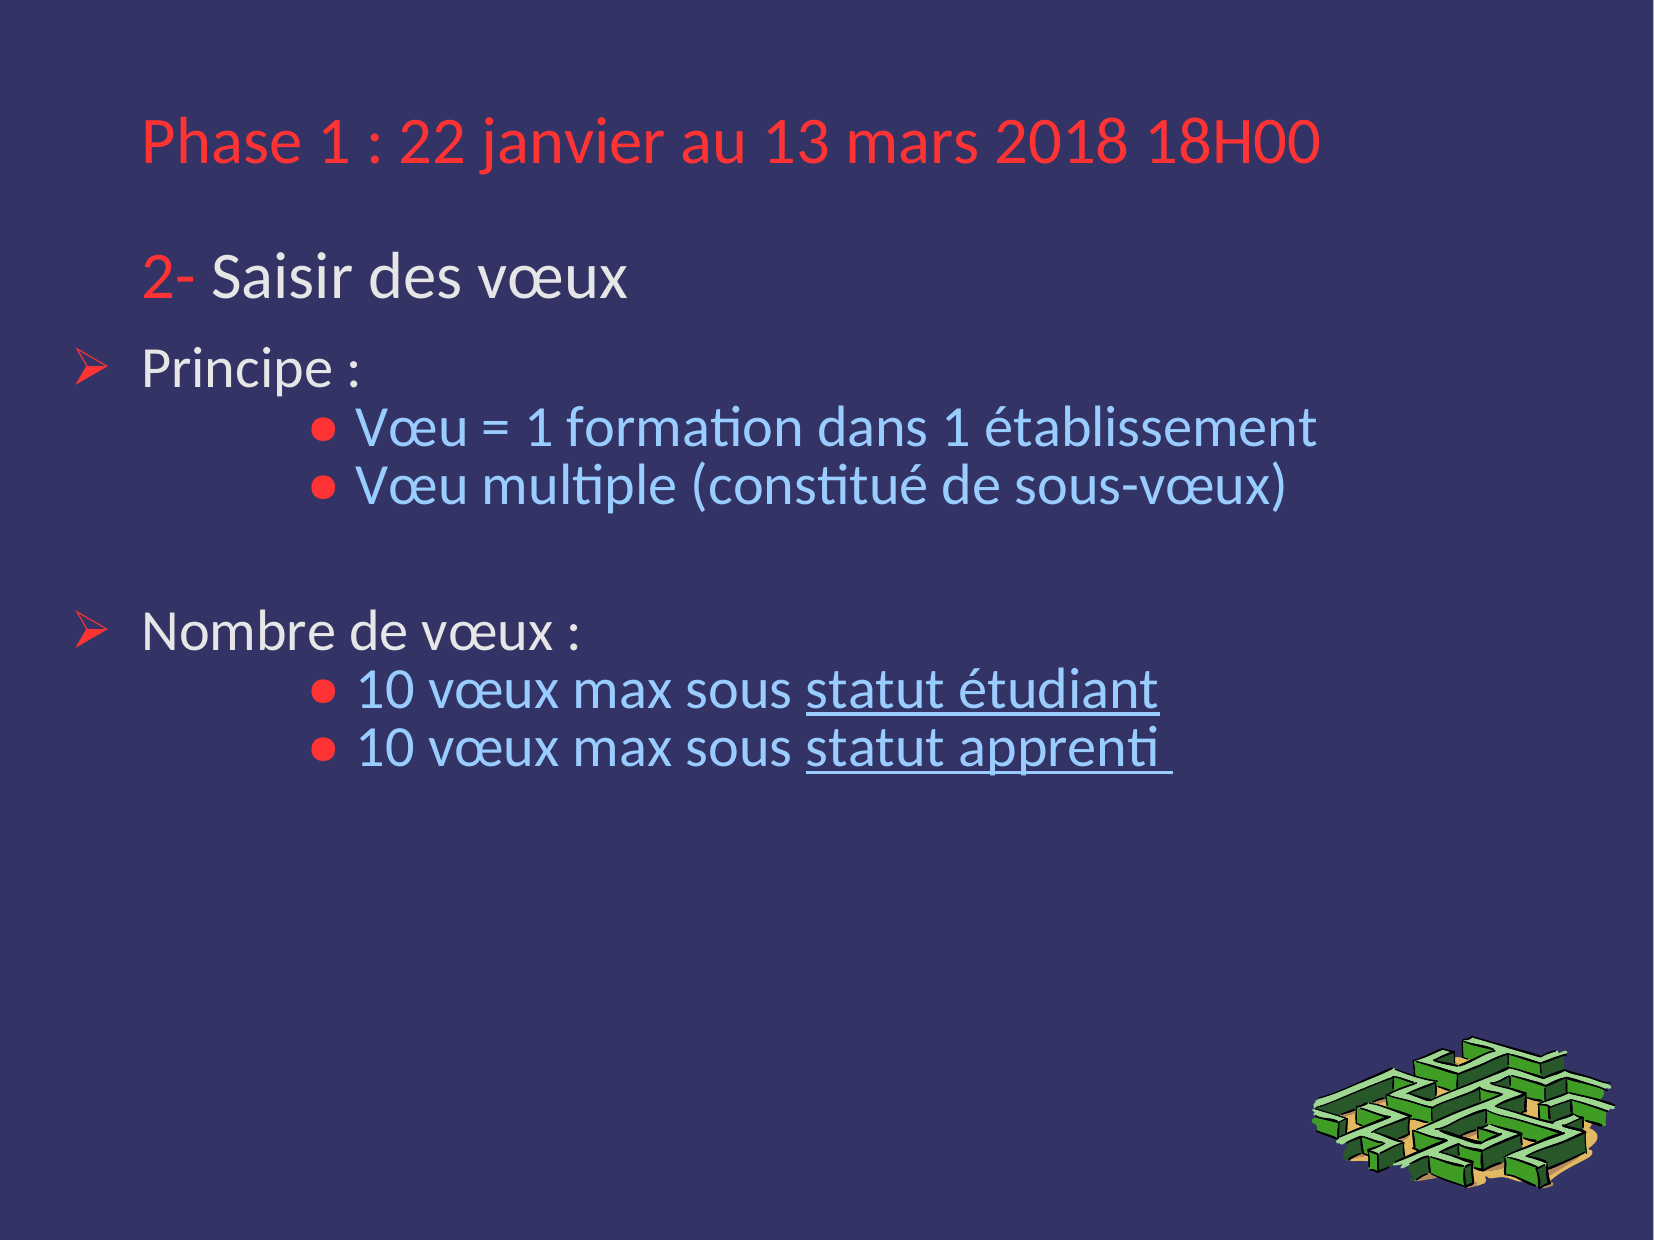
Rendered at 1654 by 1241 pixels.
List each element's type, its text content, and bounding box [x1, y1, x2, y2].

text_box Phase 1 : 22 janvier au 13 mars 2018 18H00 [141, 106, 1371, 188]
list 2- Saisir des vœux Principe : Vœu = 1 formation dans 1 établissement Vœu multiple (constitué de sous-vœux) Nombre de vœux : 10 vœux max sous statut étudiant 10 vœux max sous statut apprenti [59, 248, 1571, 1241]
